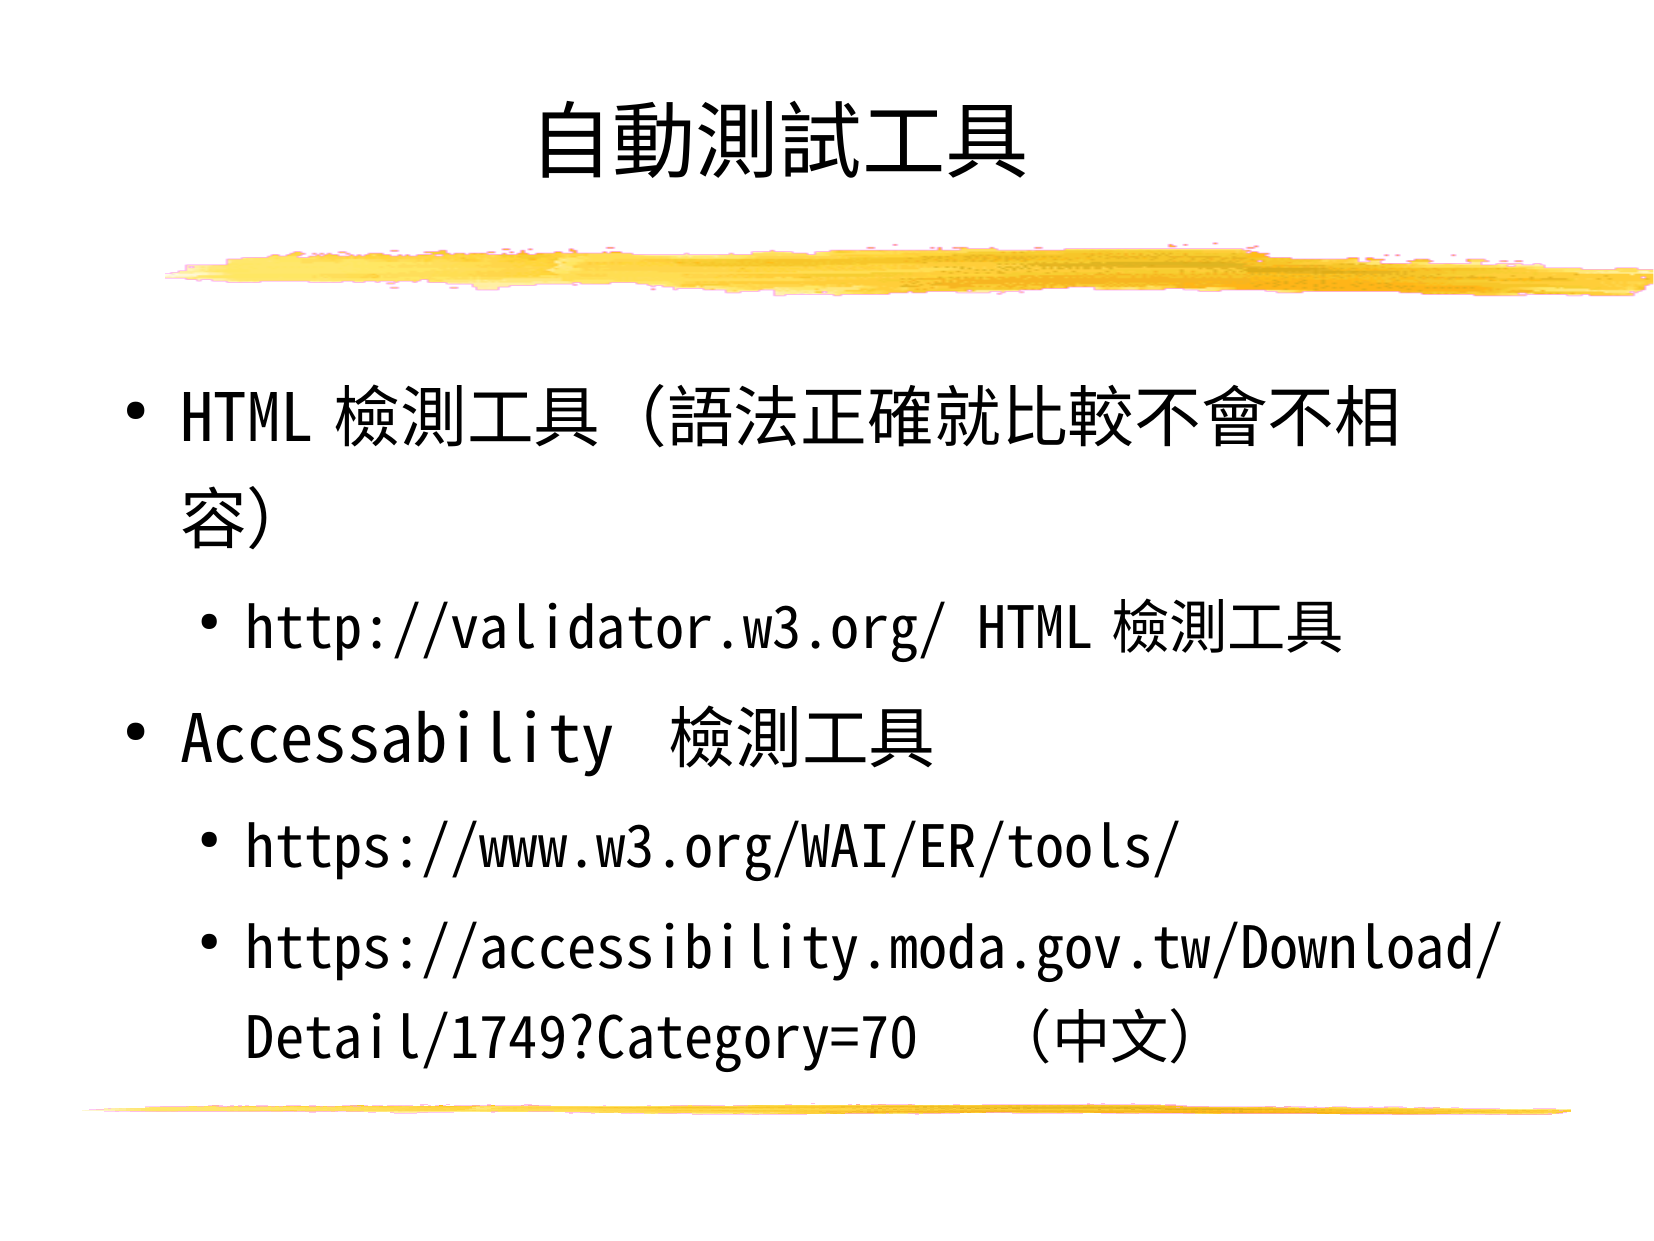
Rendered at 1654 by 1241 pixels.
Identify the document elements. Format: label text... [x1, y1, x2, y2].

picture [82, 1102, 1571, 1117]
title 自動測試工具 [76, 28, 1482, 235]
list HTML檢測工具（語法正確就比較不會不相容） http://validator.w3.org/ HTML檢測工具 Accessability 檢測工具 https://www.w3.org/WAI/ER/tools/ https://accessibility.moda.gov.tw/Download/Detail/1749?Category=70 （中文） [124, 358, 1530, 1103]
picture [165, 237, 1654, 308]
